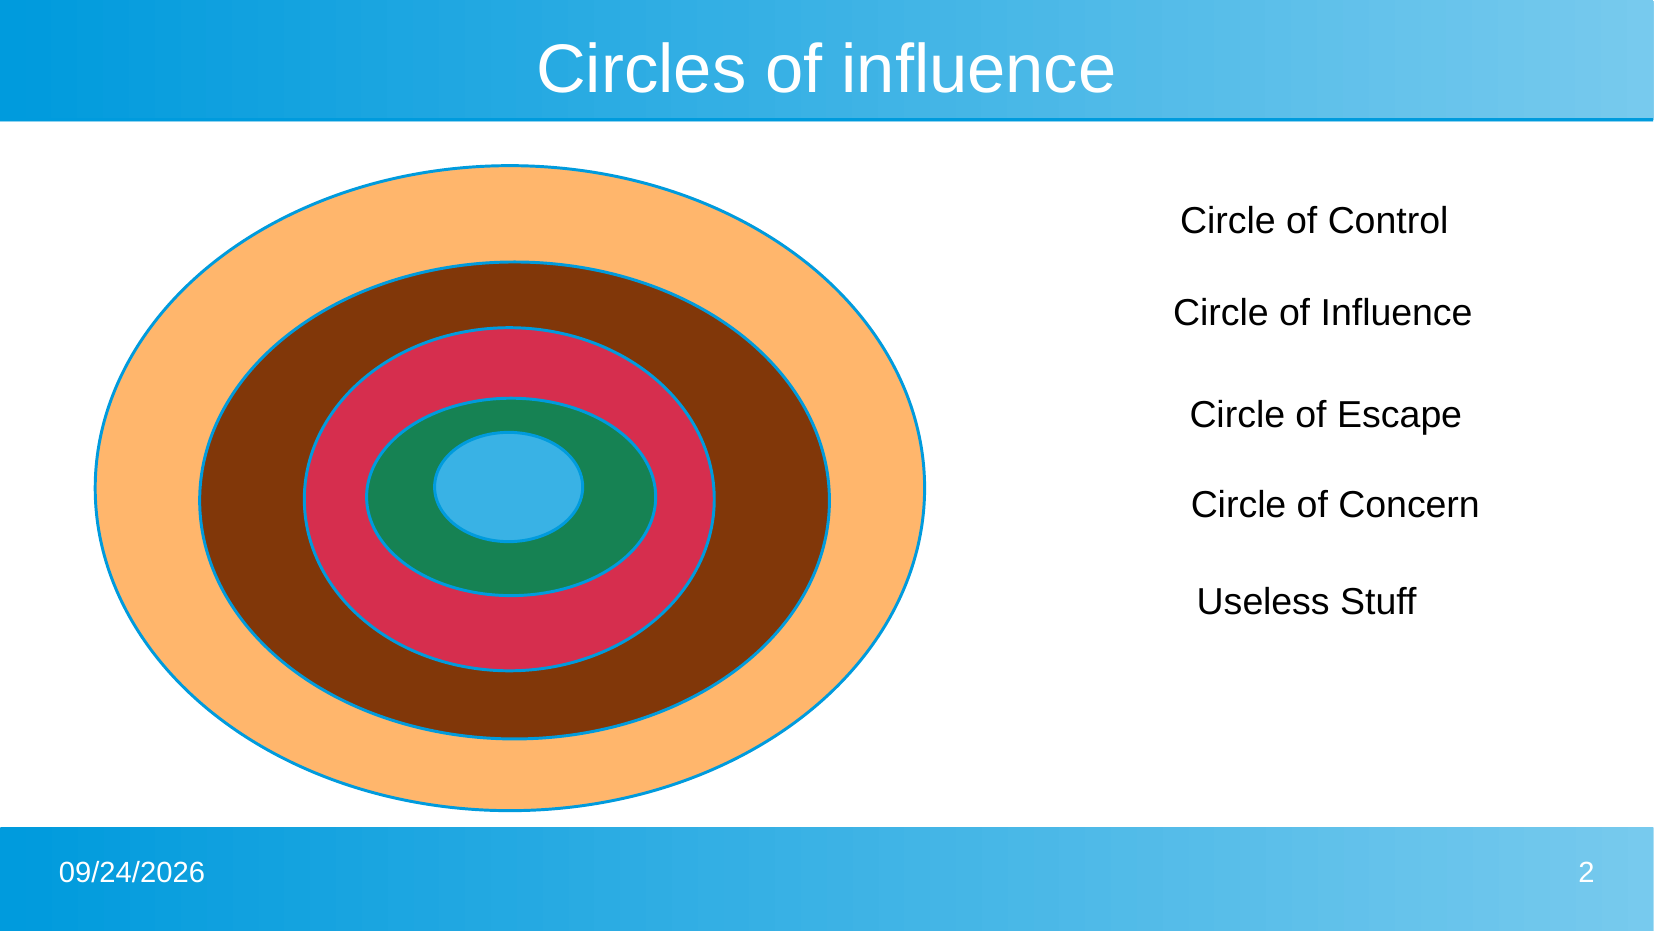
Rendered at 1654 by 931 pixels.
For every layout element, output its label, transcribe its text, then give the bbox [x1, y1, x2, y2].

title Circles of influence [59, 29, 1595, 108]
text_box Circle of Influence [1158, 284, 1545, 342]
text_box Circle of Control [1165, 191, 1552, 249]
text_box Circle of Concern [1176, 475, 1563, 533]
text_box Circle of Escape [1174, 386, 1562, 444]
text_box [95, 165, 925, 811]
text_box Useless Stuff [1181, 573, 1569, 631]
